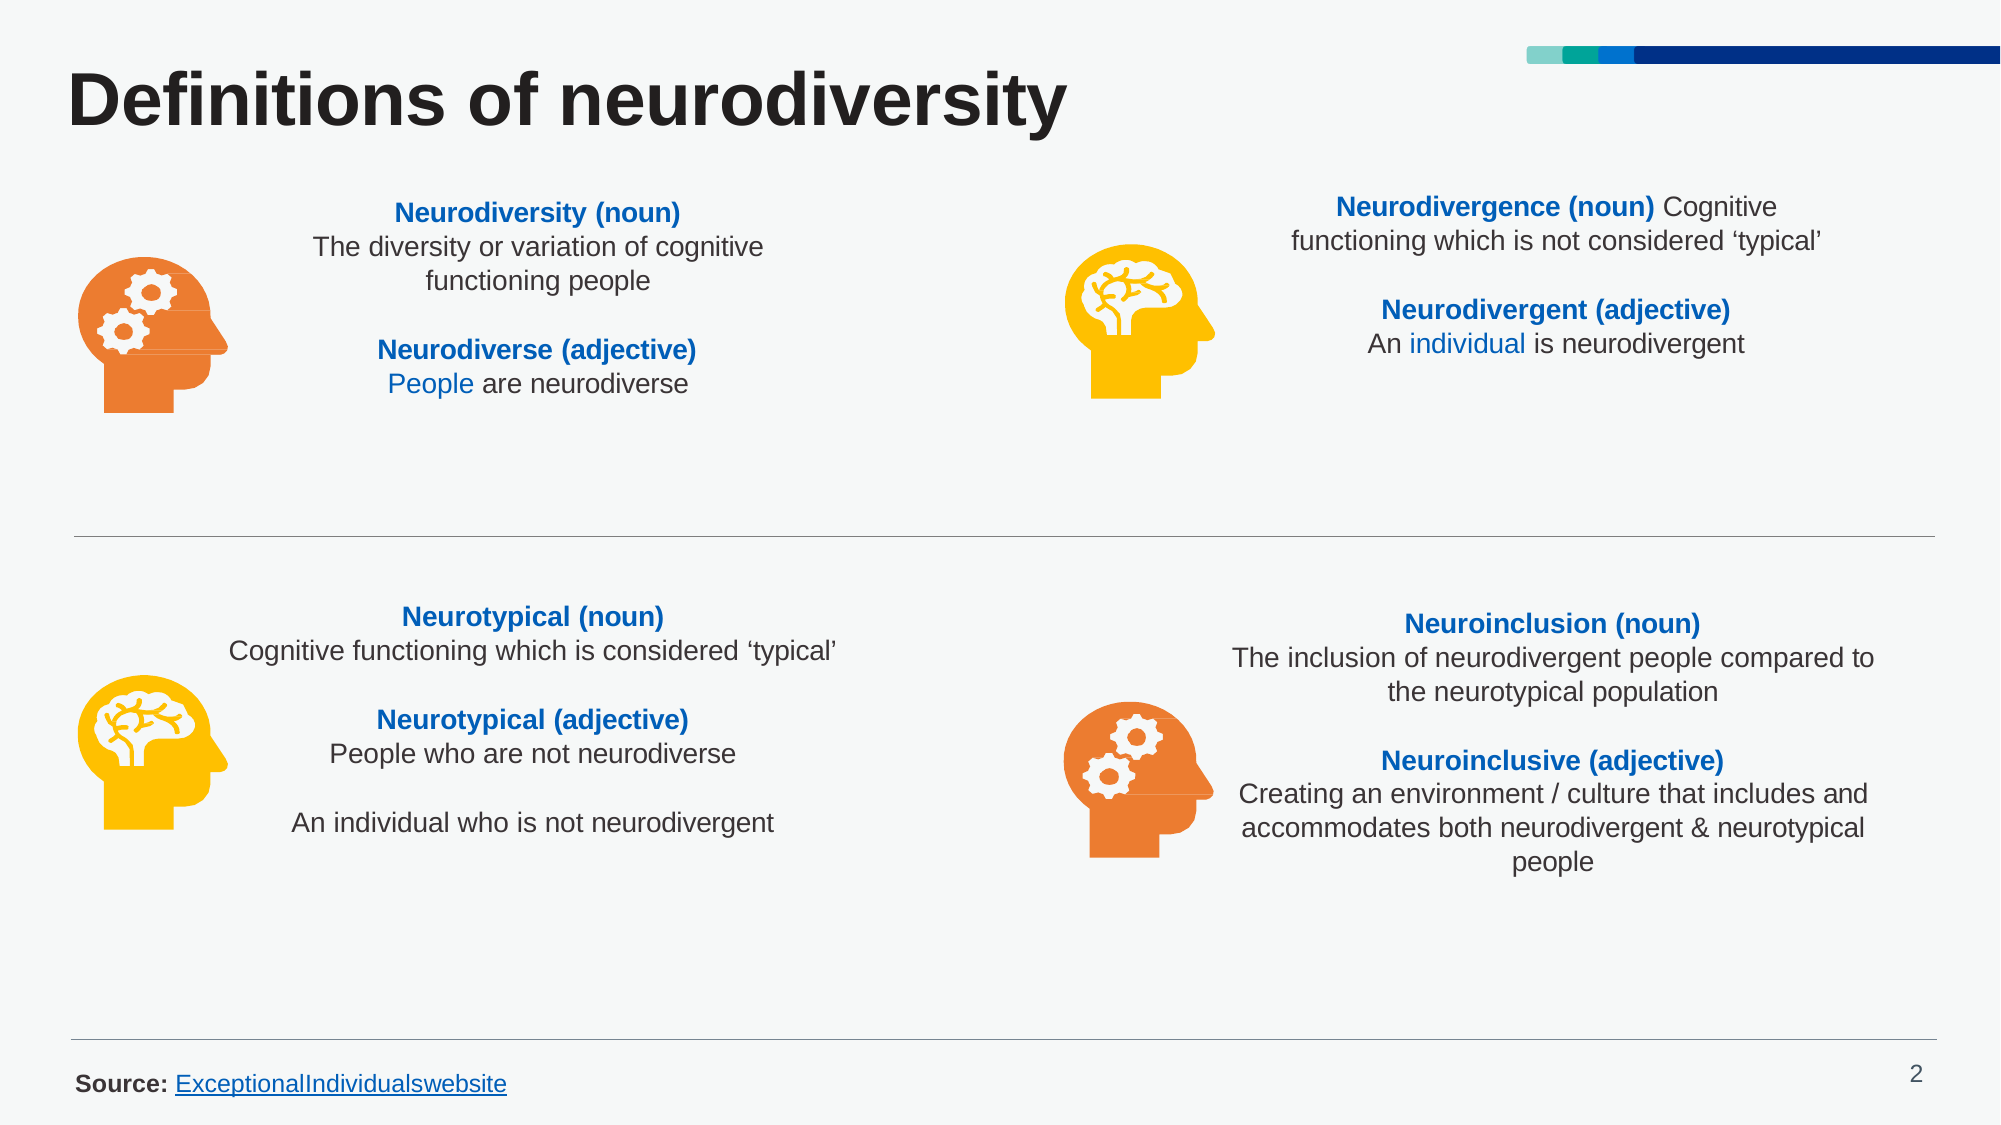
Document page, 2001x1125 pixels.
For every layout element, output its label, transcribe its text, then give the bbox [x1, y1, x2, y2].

title Definitions of neurodiversity [67, 48, 1306, 144]
text_box [1063, 701, 1214, 858]
text_box [1065, 244, 1216, 399]
picture [114, 323, 133, 340]
text_box Neuroinclusion (noun) The inclusion of neurodivergent people compared to the neurotypical population Neuroinclusive (adjective) Creating an environment / culture that includes and accommodates both neurodivergent & neurotypical people [1229, 603, 1883, 879]
text_box [77, 675, 228, 830]
picture [141, 284, 161, 301]
text_box Neurodiversity (noun) The diversity or variation of cognitive functioning people Neurodiverse (adjective) People are neurodiverse [310, 192, 772, 400]
picture [1127, 728, 1146, 746]
text_box Neurotypical (noun) Cognitive functioning which is considered ‘typical’ Neurotypical (adjective) People who are not neurodiverse An individual who is not neurodivergent [228, 596, 848, 838]
text_box Neurodivergence (noun) Cognitive functioning which is not considered ‘typical’ Neurodivergent (adjective) An individual is neurodivergent [1289, 186, 1830, 360]
text_box Source: Exceptional Individuals website [73, 1068, 523, 1101]
text_box [78, 257, 228, 413]
text_box [1889, 1057, 1932, 1091]
picture [1099, 768, 1119, 785]
